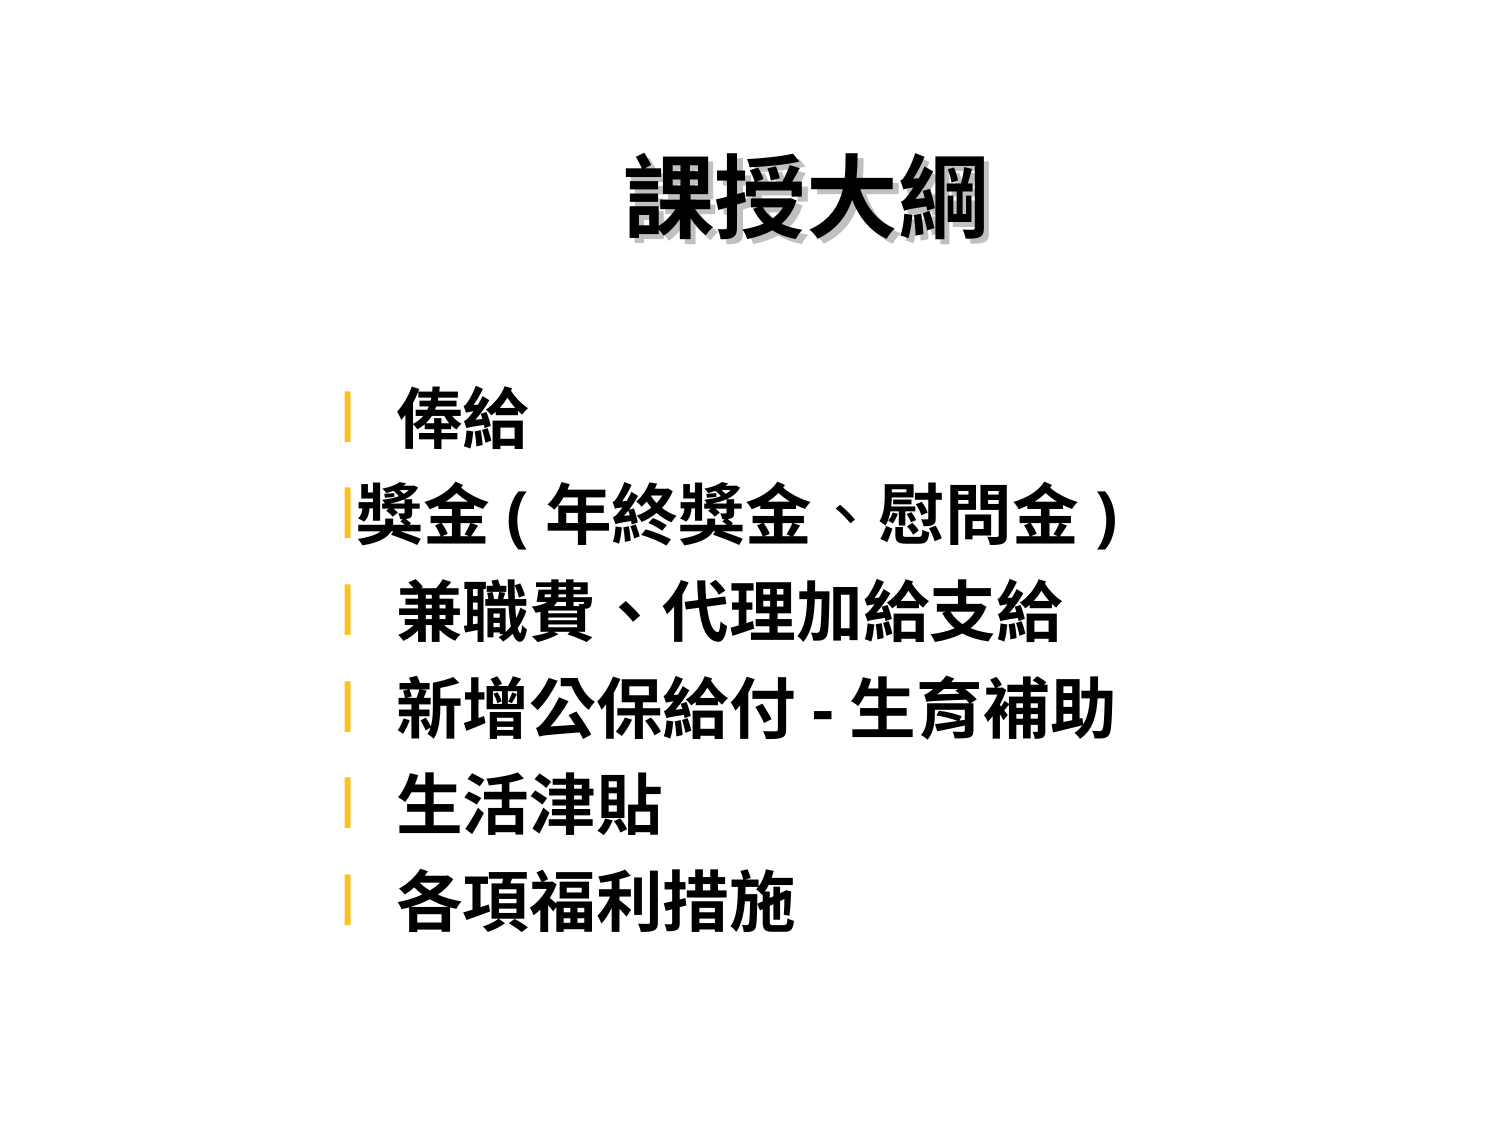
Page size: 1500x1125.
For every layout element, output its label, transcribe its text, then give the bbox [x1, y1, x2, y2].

text_box 俸給 獎金(年終獎金、慰問金) 兼職費、代理加給支給 新增公保給付-生育補助 生活津貼 各項福利措施 [324, 369, 1325, 977]
text_box 課授大綱 [608, 113, 1372, 277]
